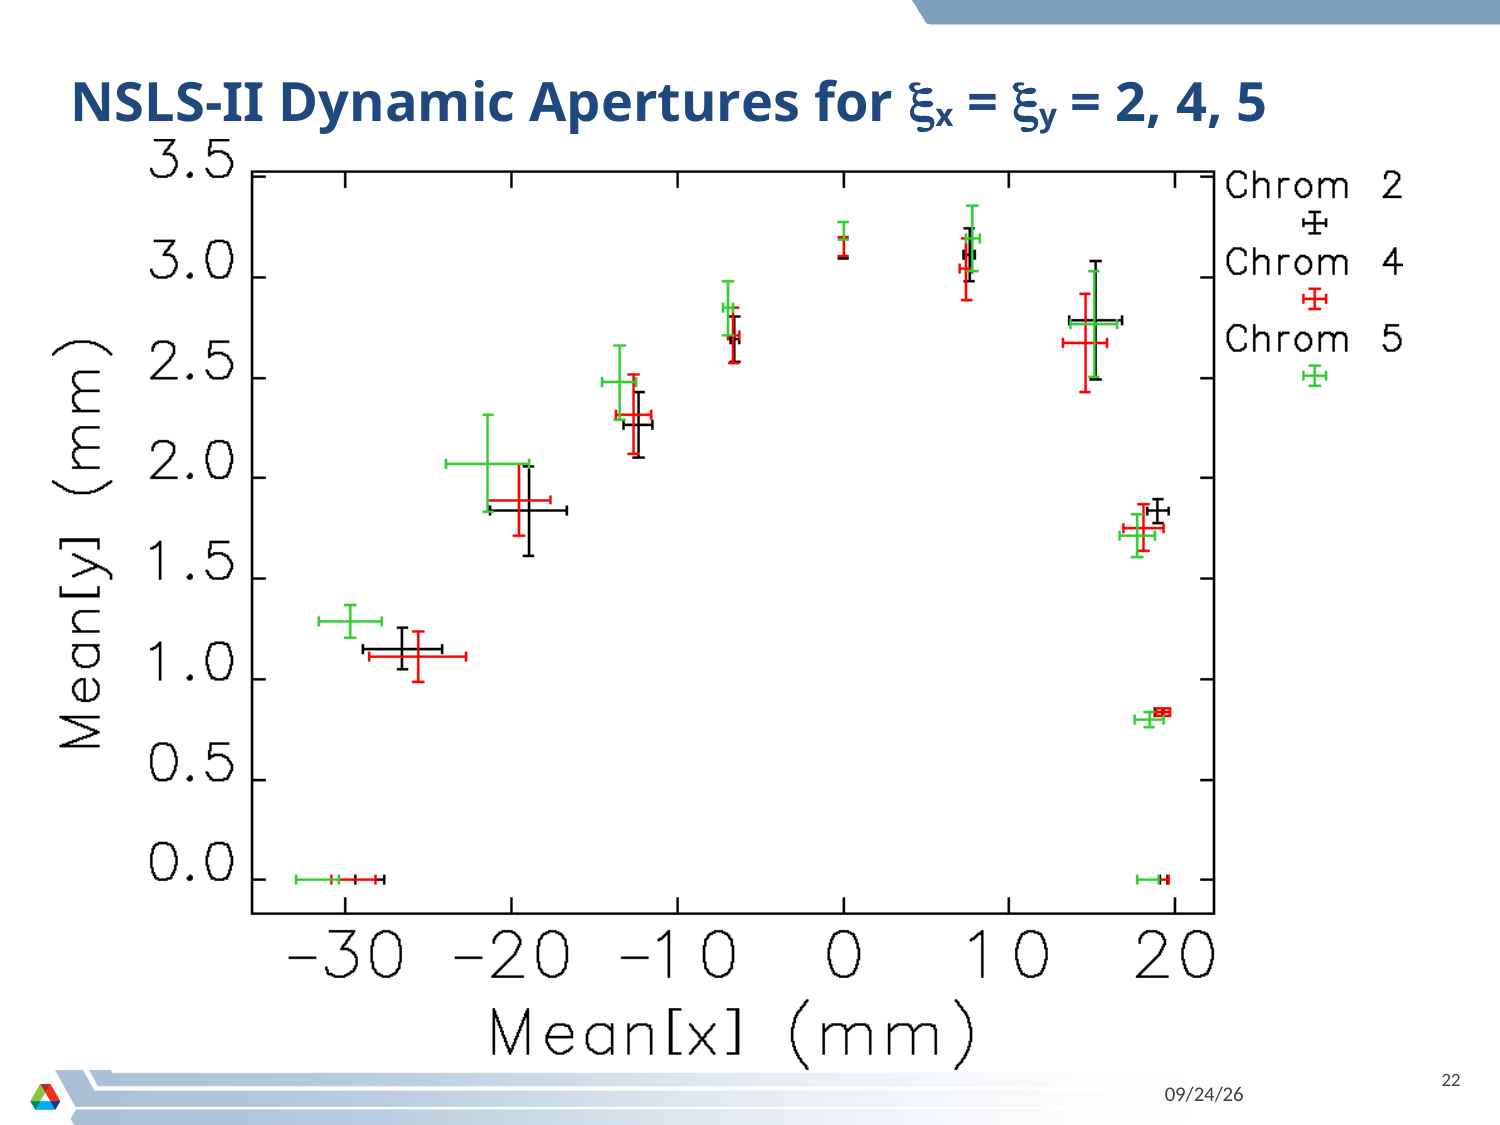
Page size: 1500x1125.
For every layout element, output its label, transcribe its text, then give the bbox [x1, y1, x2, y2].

title NSLS-II Dynamic Apertures for x = y = 2, 4, 5 [55, 50, 1361, 139]
picture [0, 139, 1500, 1125]
picture [0, 0, 1500, 26]
